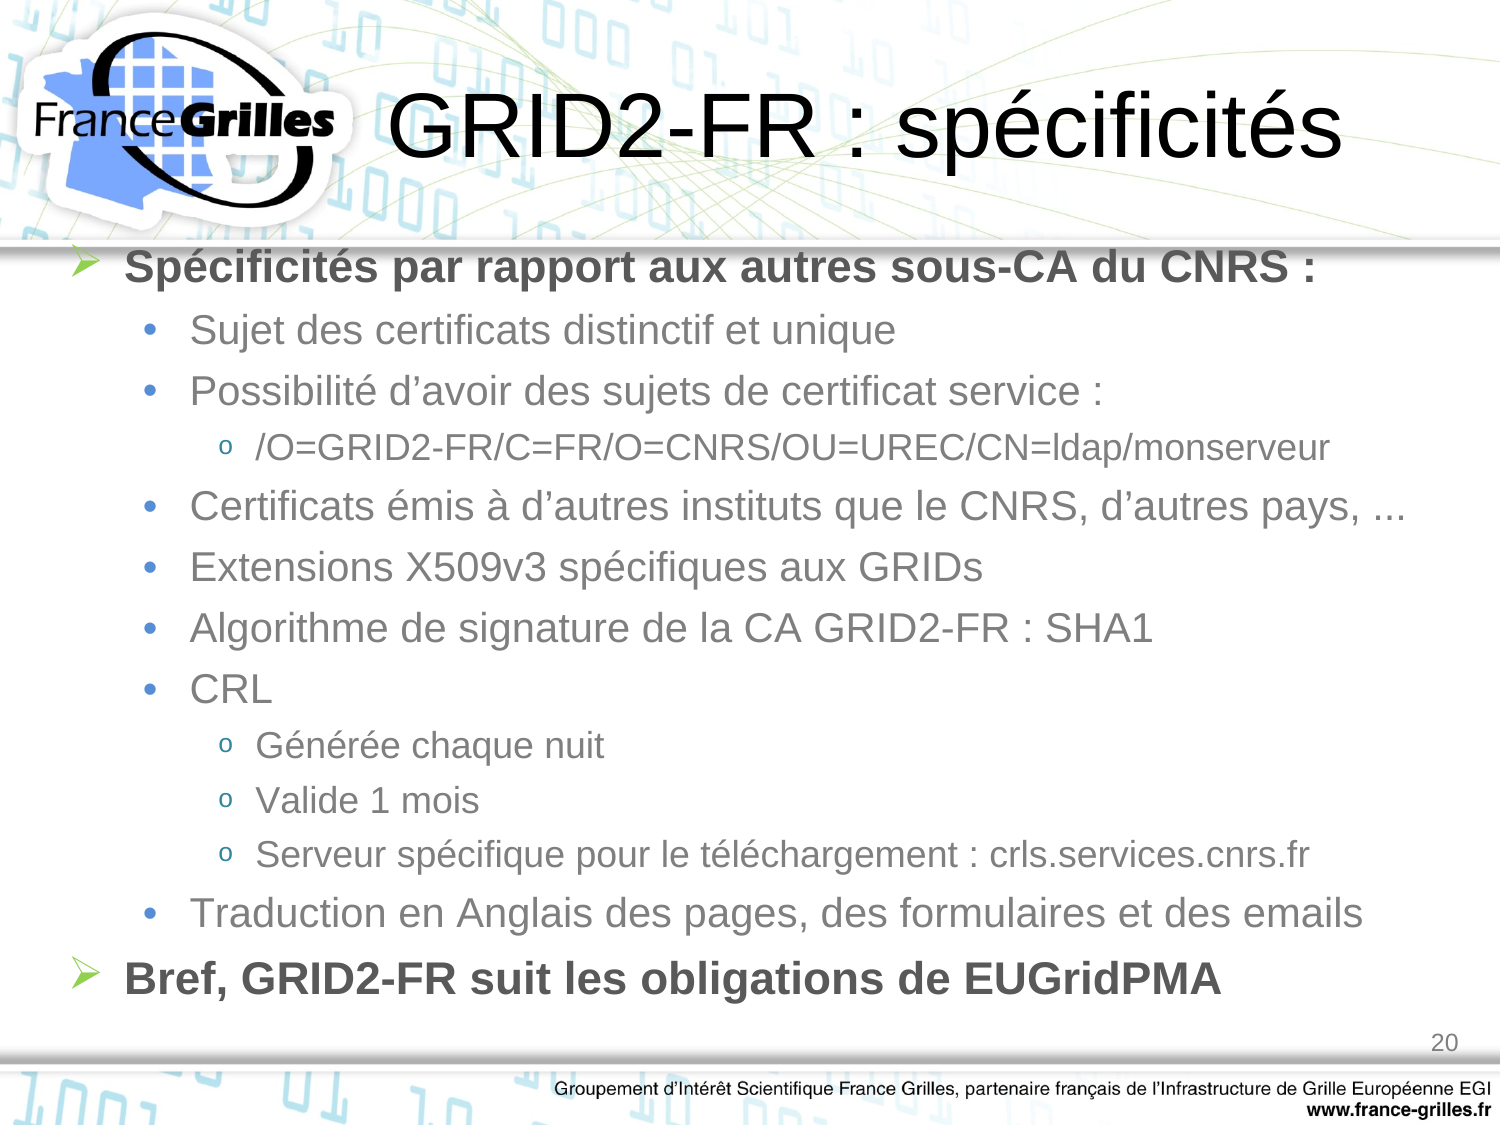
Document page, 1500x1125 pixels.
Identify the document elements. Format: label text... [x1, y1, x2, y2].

list Spécificités par rapport aux autres sous-CA du CNRS : Sujet des certificats distinctif et unique Possibilité d’avoir des sujets de certificat service : /O=GRID2-FR/C=FR/O=CNRS/OU=UREC/CN=ldap/monserveur Certificats émis à d’autres instituts que le CNRS, d’autres pays, ... Extensions X509v3 spécifiques aux GRIDs Algorithme de signature de la CA GRID2-FR : SHA1 CRL Générée chaque nuit Valide 1 mois Serveur spécifique pour le téléchargement : crls.services.cnrs.fr Traduction en Anglais des pages, des formulaires et des emails Bref, GRID2-FR suit les obligations de EUGridPMA [53, 232, 1459, 1086]
picture [0, 0, 1500, 1125]
title GRID2-FR : spécificités [372, 7, 1459, 232]
